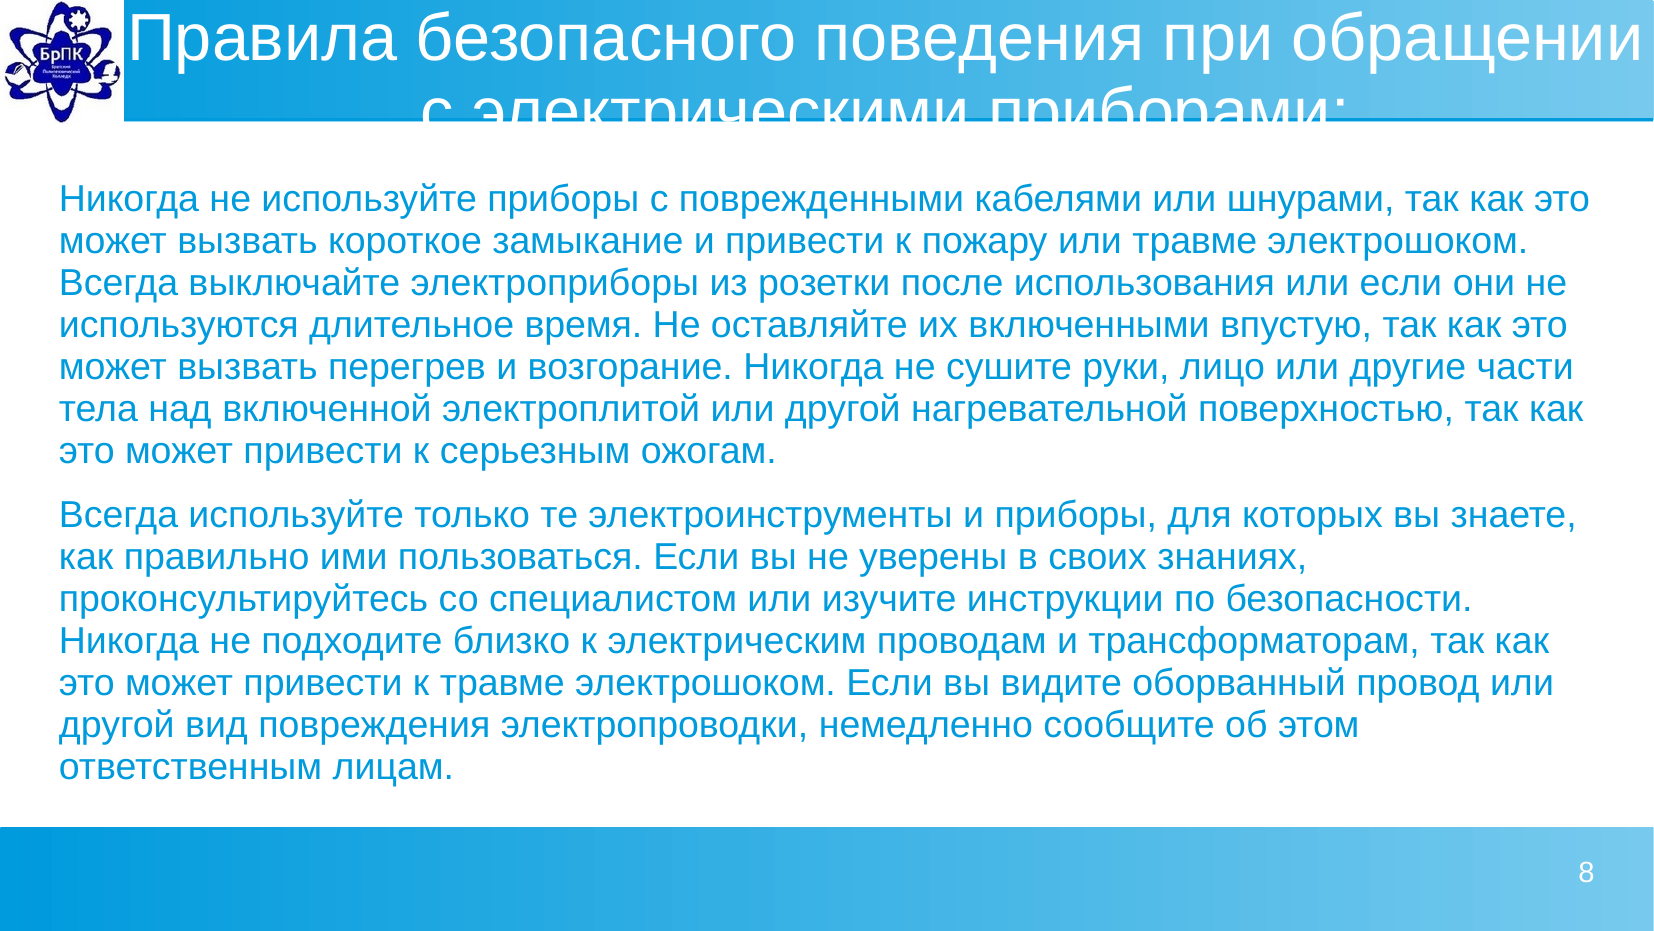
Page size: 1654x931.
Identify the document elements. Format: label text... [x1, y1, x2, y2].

picture [0, 0, 124, 124]
list Никогда не используйте приборы с поврежденными кабелями или шнурами, так как это может вызвать короткое замыкание и привести к пожару или травме электрошоком. Всегда выключайте электроприборы из розетки после использования или если они не используются длительное время. Не оставляйте их включенными впустую, так как это может вызвать перегрев и возгорание. Никогда не сушите руки, лицо или другие части тела над включенной электроплитой или другой нагревательной поверхностью, так как это может привести к серьезным ожогам. Всегда используйте только те электроинструменты и приборы, для которых вы знаете, как правильно ими пользоваться. Если вы не уверены в своих знаниях, проконсультируйтесь со специалистом или изучите инструкции по безопасности. Никогда не подходите близко к электрическим проводам и трансформаторам, так как это может привести к травме электрошоком. Если вы видите оборванный провод или другой вид повреждения электропроводки, немедленно сообщите об этом ответственным лицам. [59, 177, 1595, 768]
title Правила безопасного поведения при обращении с электрическими приборами: [118, 0, 1654, 149]
